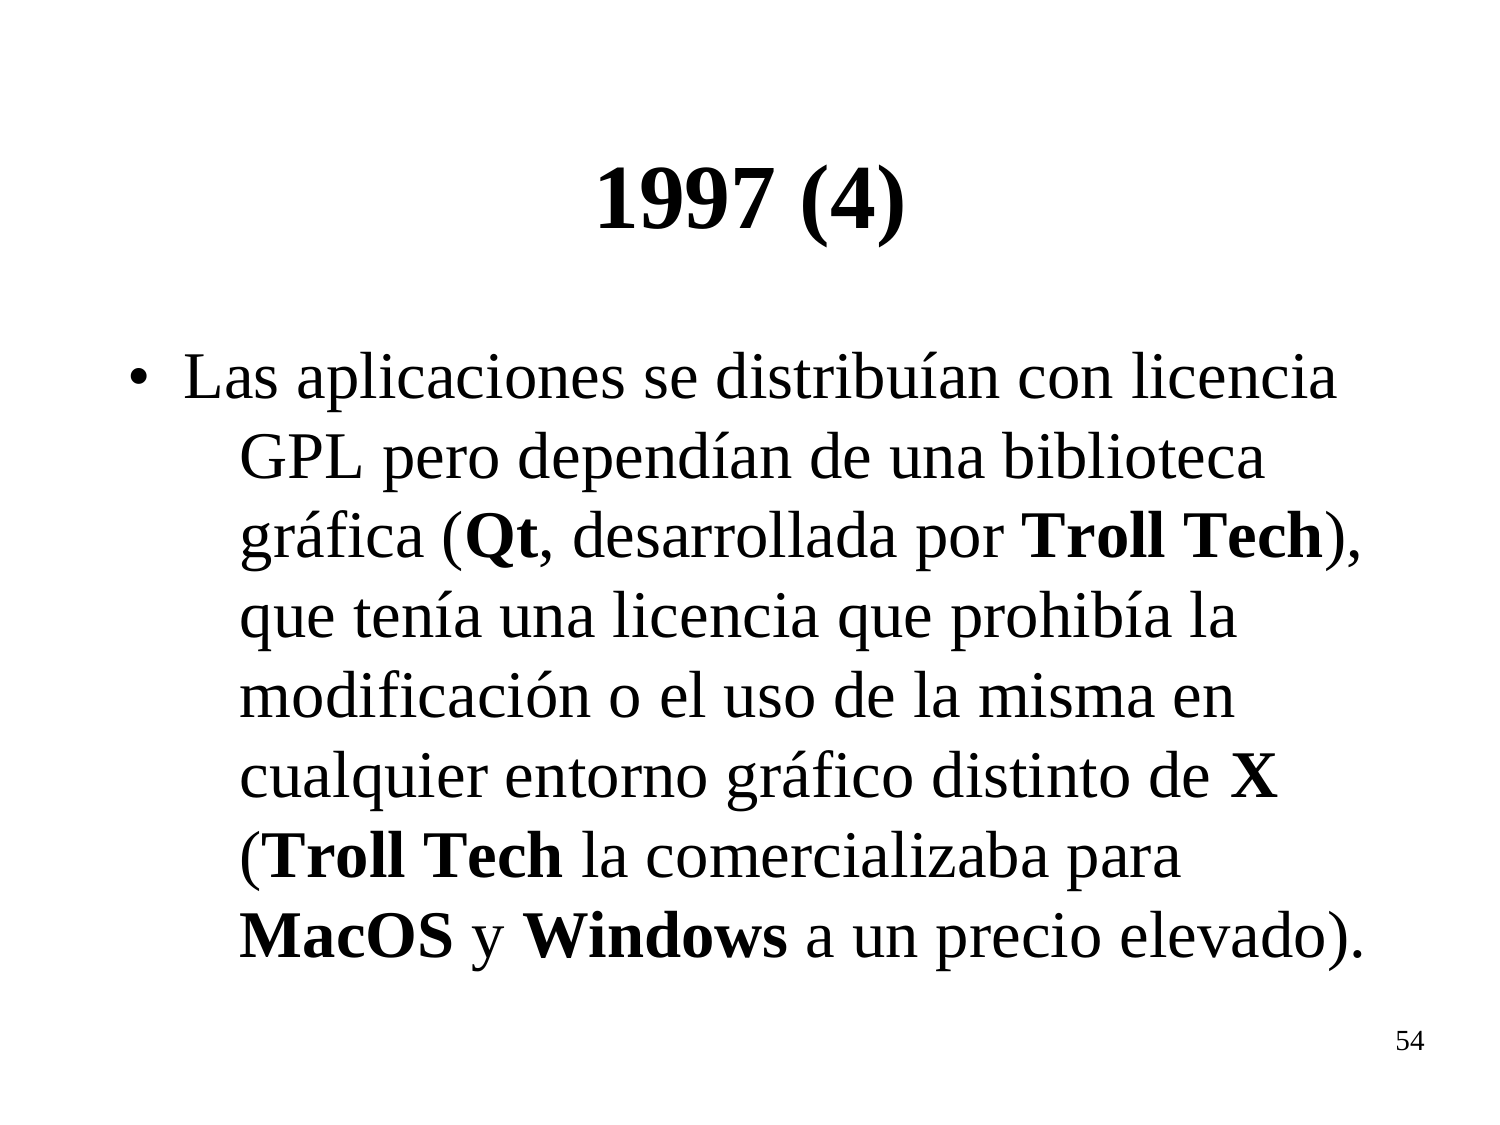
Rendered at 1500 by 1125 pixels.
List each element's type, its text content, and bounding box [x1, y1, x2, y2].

list Las aplicaciones se distribuían con licencia GPL pero dependían de una biblioteca gráfica (Qt, desarrollada por Troll Tech), que tenía una licencia que prohibía la modificación o el uso de la misma en cualquier entorno gráfico distinto de X (Troll Tech la comercializaba para MacOS y Windows a un precio elevado). [112, 324, 1388, 1000]
title 1997 (4) [112, 99, 1388, 288]
